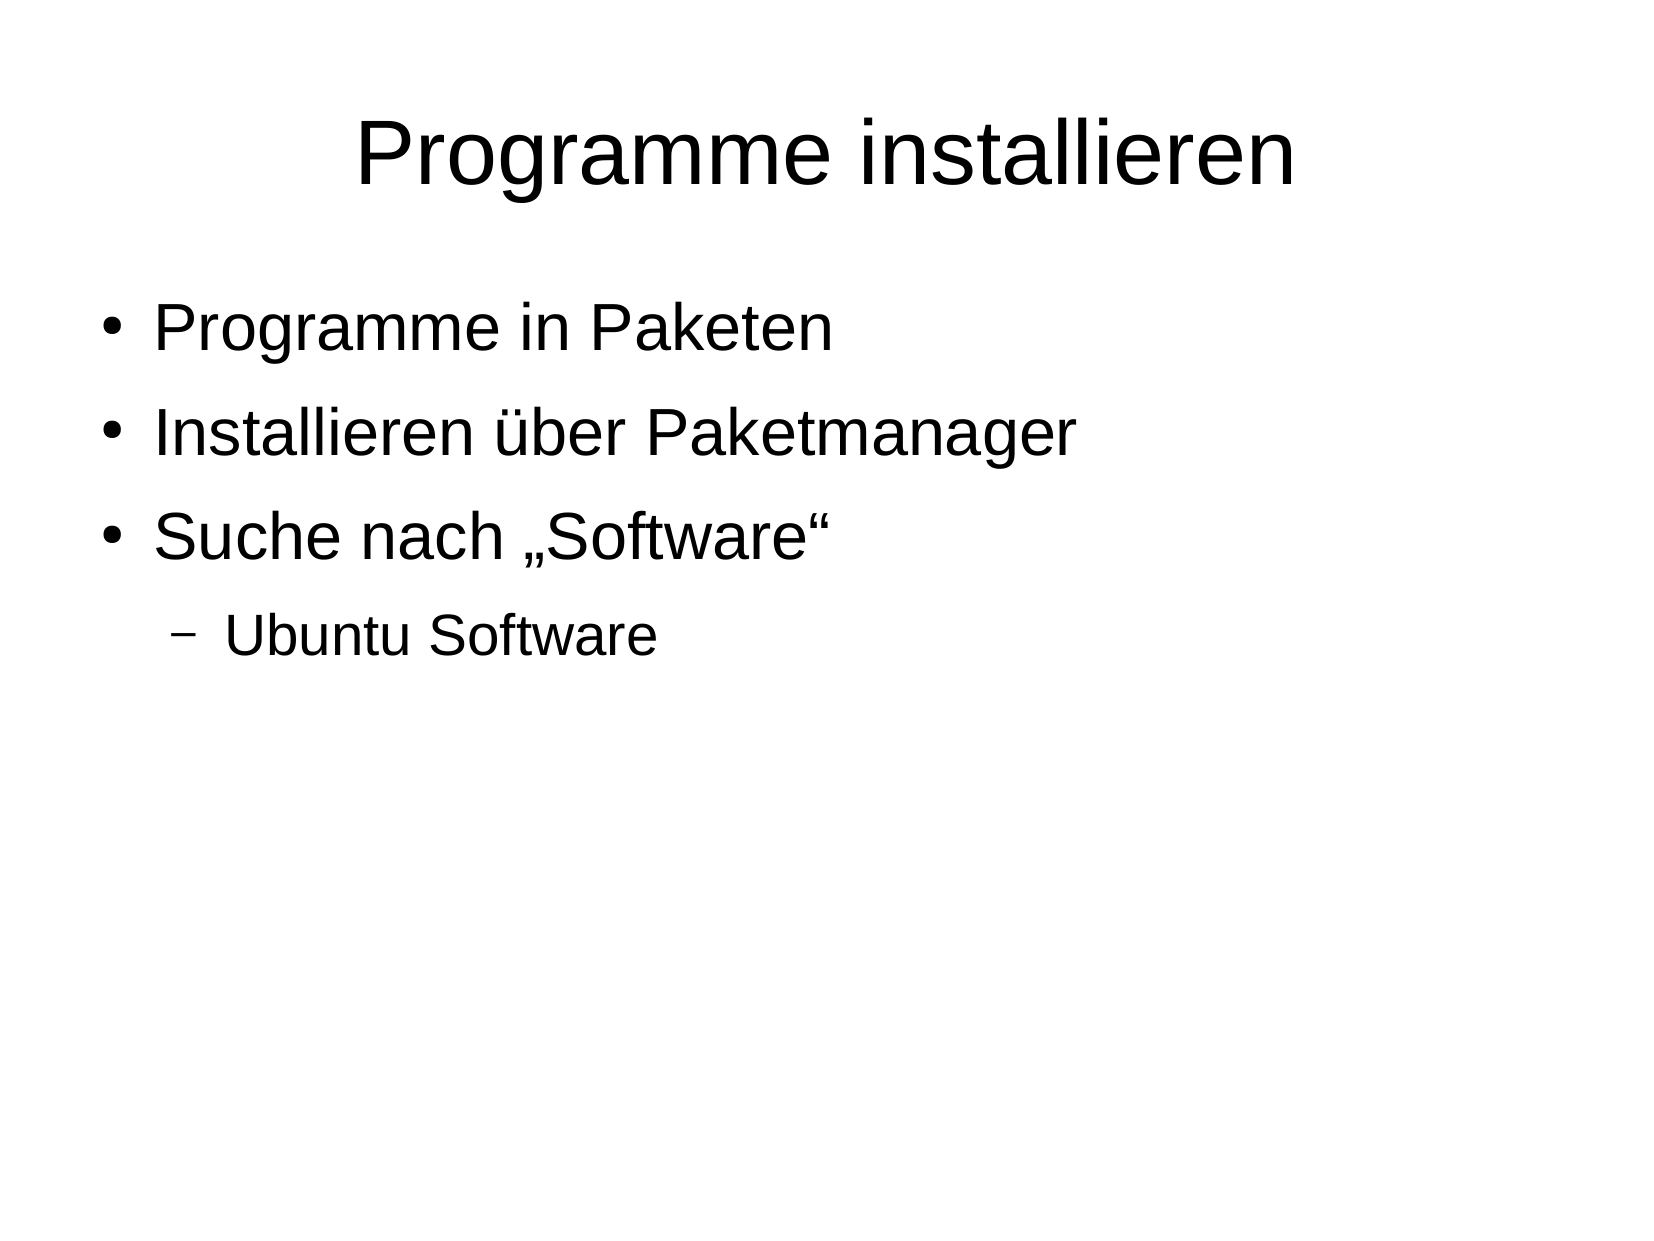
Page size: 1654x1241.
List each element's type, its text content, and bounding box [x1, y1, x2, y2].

list Programme in Paketen Installieren über Paketmanager Suche nach „Software“ Ubuntu Software [82, 290, 1571, 1010]
title Programme installieren [82, 49, 1571, 257]
